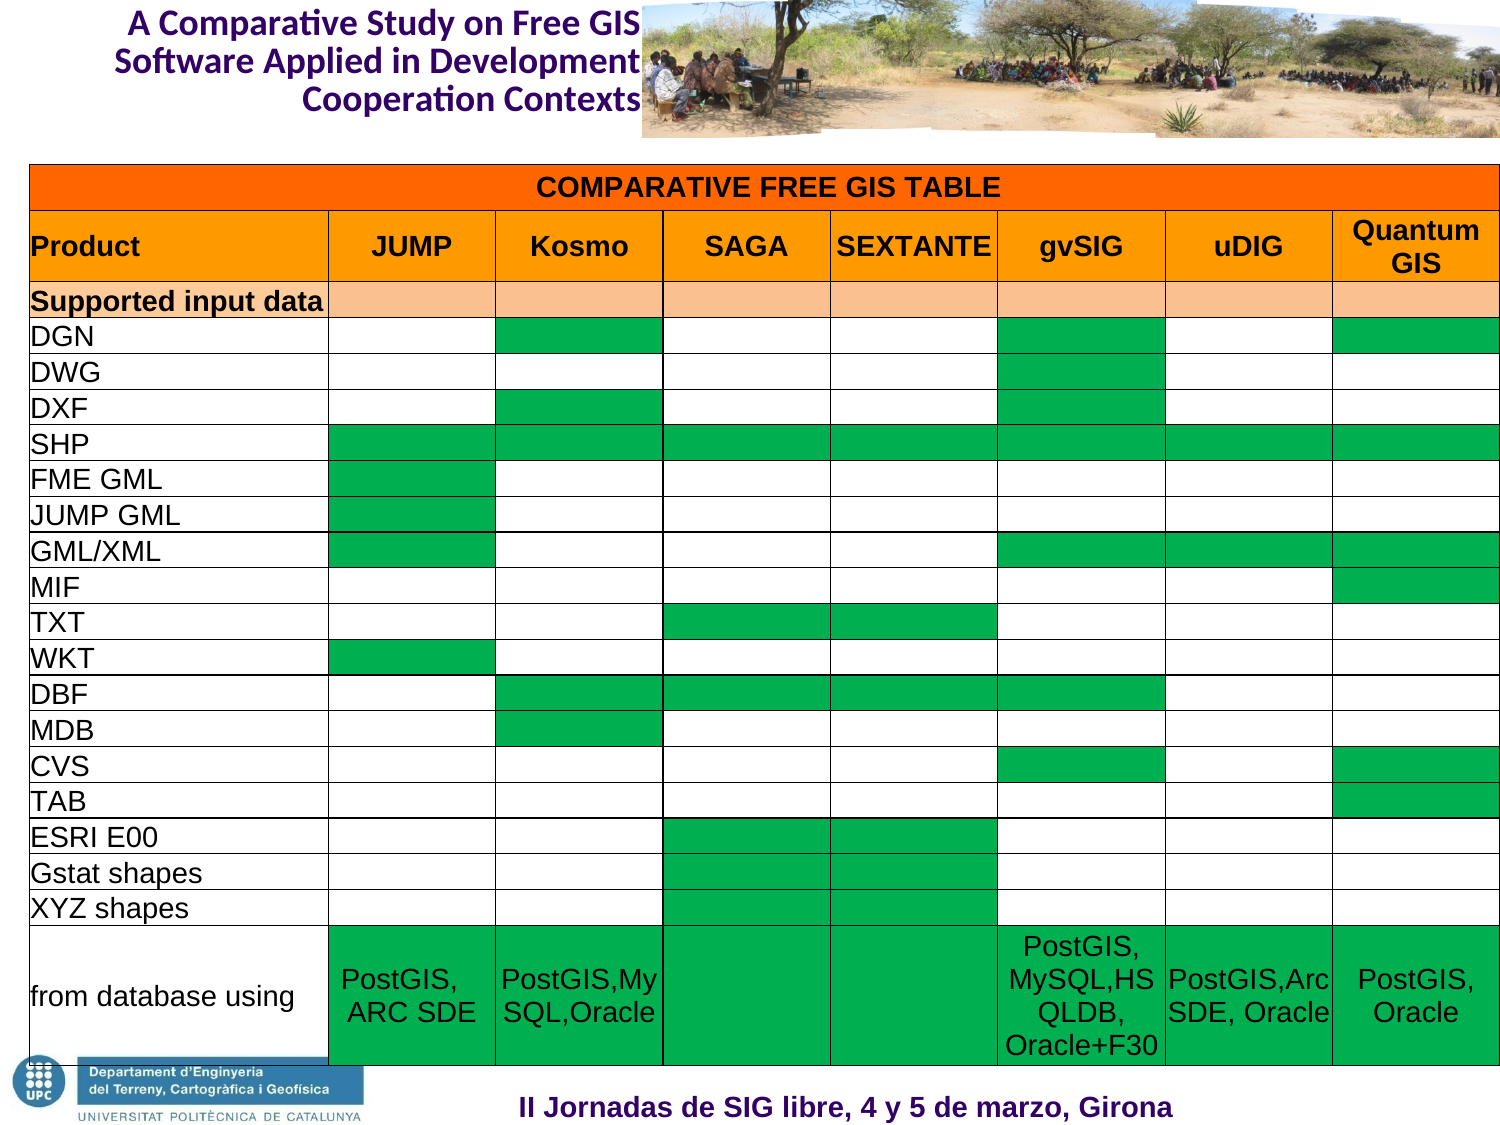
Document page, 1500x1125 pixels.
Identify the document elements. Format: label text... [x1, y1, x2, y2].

text_box [1333, 783, 1499, 817]
text_box [1166, 425, 1332, 460]
text_box PostGIS,MySQL,Oracle [496, 926, 662, 1065]
text_box [998, 533, 1165, 567]
text_box [664, 676, 830, 710]
text_box FME GML [30, 461, 328, 496]
text_box TAB [30, 783, 328, 817]
text_box [998, 390, 1165, 424]
text_box XYZ shapes [30, 890, 328, 925]
text_box [831, 676, 997, 710]
text_box [496, 318, 662, 353]
text_box DXF [30, 390, 328, 424]
text_box MIF [30, 568, 328, 603]
text_box [496, 711, 662, 746]
text_box [496, 425, 662, 460]
text_box [329, 497, 495, 531]
text_box [998, 354, 1165, 389]
text_box [1333, 747, 1499, 782]
text_box [329, 461, 495, 496]
text_box [1333, 318, 1499, 353]
text_box [329, 640, 495, 674]
text_box [998, 425, 1165, 460]
text_box TXT [30, 604, 328, 639]
text_box [664, 282, 830, 317]
picture [0, 1054, 376, 1125]
text_box Gstat shapes [30, 854, 328, 889]
text_box MDB [30, 711, 328, 746]
text_box WKT [30, 640, 328, 674]
text_box PostGIS, Oracle [1333, 926, 1499, 1065]
text_box [998, 282, 1165, 317]
text_box [1333, 425, 1499, 460]
text_box [664, 926, 830, 1065]
text_box SHP [30, 425, 328, 460]
text_box PostGIS, ARC SDE [329, 926, 495, 1065]
text_box [1333, 533, 1499, 567]
text_box SEXTANTE [831, 211, 997, 281]
text_box [831, 604, 997, 639]
text_box [998, 747, 1165, 782]
text_box [1166, 282, 1332, 317]
text_box DWG [30, 354, 328, 389]
text_box [664, 425, 830, 460]
text_box JUMP [329, 211, 495, 281]
text_box [664, 604, 830, 639]
text_box II Jornadas de SIG libre, 4 y 5 de marzo, Girona [360, 1083, 1341, 1125]
text_box DGN [30, 318, 328, 353]
text_box [831, 282, 997, 317]
text_box [831, 425, 997, 460]
text_box SAGA [664, 211, 830, 281]
text_box [831, 926, 997, 1065]
text_box [831, 819, 997, 853]
text_box ESRI E00 [30, 819, 328, 853]
text_box from database using [30, 926, 328, 1065]
text_box Product [30, 211, 328, 281]
text_box [664, 819, 830, 853]
text_box Supported input data [30, 282, 328, 317]
text_box [831, 854, 997, 889]
text_box uDIG [1166, 211, 1332, 281]
text_box [496, 282, 662, 317]
text_box [496, 676, 662, 710]
text_box [664, 890, 830, 925]
text_box CVS [30, 747, 328, 782]
text_box COMPARATIVE FREE GIS TABLE [30, 165, 1499, 210]
text_box [496, 390, 662, 424]
text_box Kosmo [496, 211, 662, 281]
text_box [329, 425, 495, 460]
picture [642, 0, 1500, 138]
text_box [998, 676, 1165, 710]
text_box PostGIS, MySQL,HSQLDB, Oracle+F30 [998, 926, 1165, 1065]
text_box DBF [30, 676, 328, 710]
text_box [831, 890, 997, 925]
text_box [1166, 533, 1332, 567]
text_box [998, 318, 1165, 353]
text_box [664, 854, 830, 889]
text_box [329, 282, 495, 317]
text_box [329, 533, 495, 567]
text_box [1333, 282, 1499, 317]
text_box gvSIG [998, 211, 1165, 281]
text_box Quantum GIS [1333, 211, 1499, 281]
text_box PostGIS,ArcSDE, Oracle [1166, 926, 1332, 1065]
text_box [1333, 568, 1499, 603]
text_box JUMP GML [30, 497, 328, 531]
text_box GML/XML [30, 533, 328, 567]
